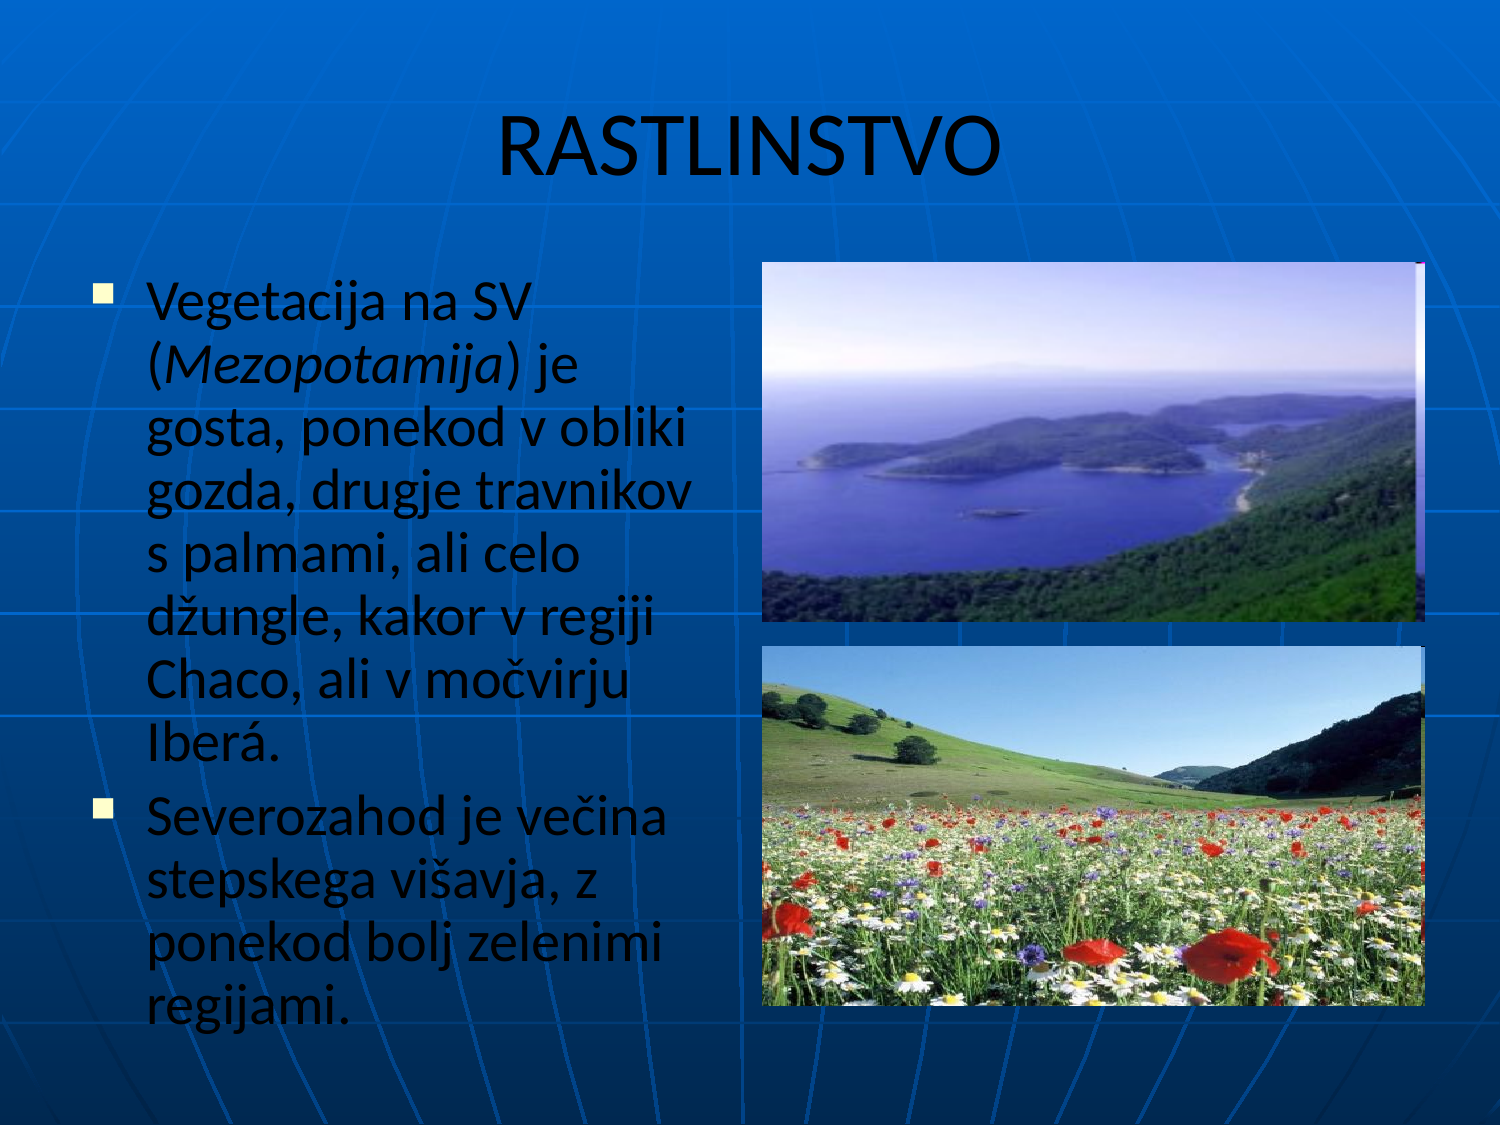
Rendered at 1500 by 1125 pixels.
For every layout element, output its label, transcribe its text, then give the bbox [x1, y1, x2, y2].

picture [762, 262, 1425, 622]
picture [762, 646, 1425, 1006]
list Vegetacija na SV (Mezopotamija) je gosta, ponekod v obliki gozda, drugje travnikov s palmami, ali celo džungle, kakor v regiji Chaco, ali v močvirju Iberá. Severozahod je večina stepskega višavja, z ponekod bolj zelenimi regijami. [75, 262, 738, 1088]
title RASTLINSTVO [75, 45, 1425, 233]
